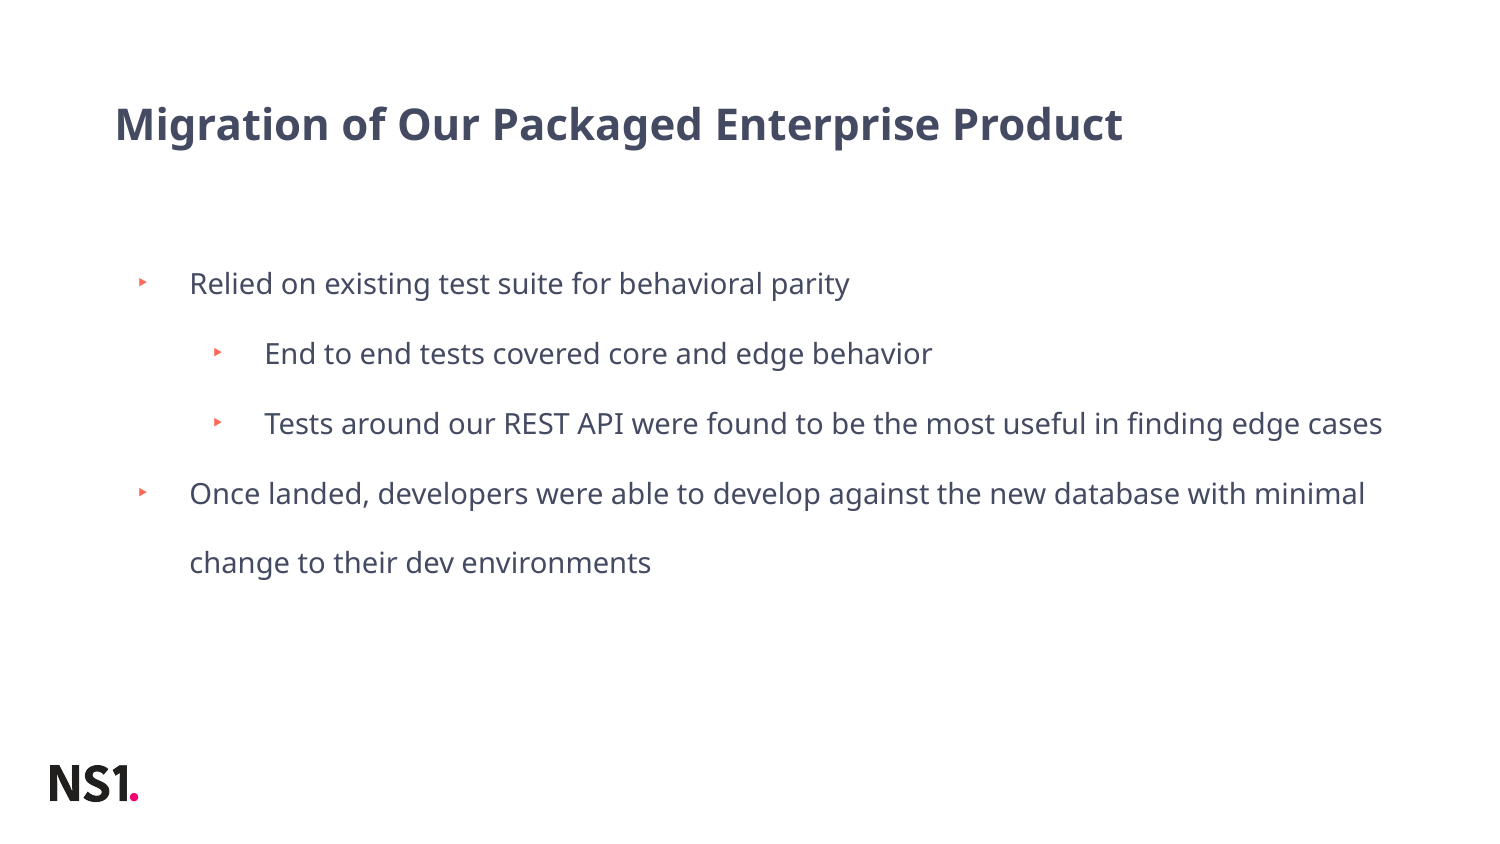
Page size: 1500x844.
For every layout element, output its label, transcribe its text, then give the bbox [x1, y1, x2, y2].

title Migration of Our Packaged Enterprise Product [103, 44, 1397, 208]
list Relied on existing test suite for behavioral parity End to end tests covered core and edge behavior Tests around our REST API were found to be the most useful in finding edge cases Once landed, developers were able to develop against the new database with minimal change to their dev environments [103, 224, 1397, 737]
picture [46, 761, 140, 805]
